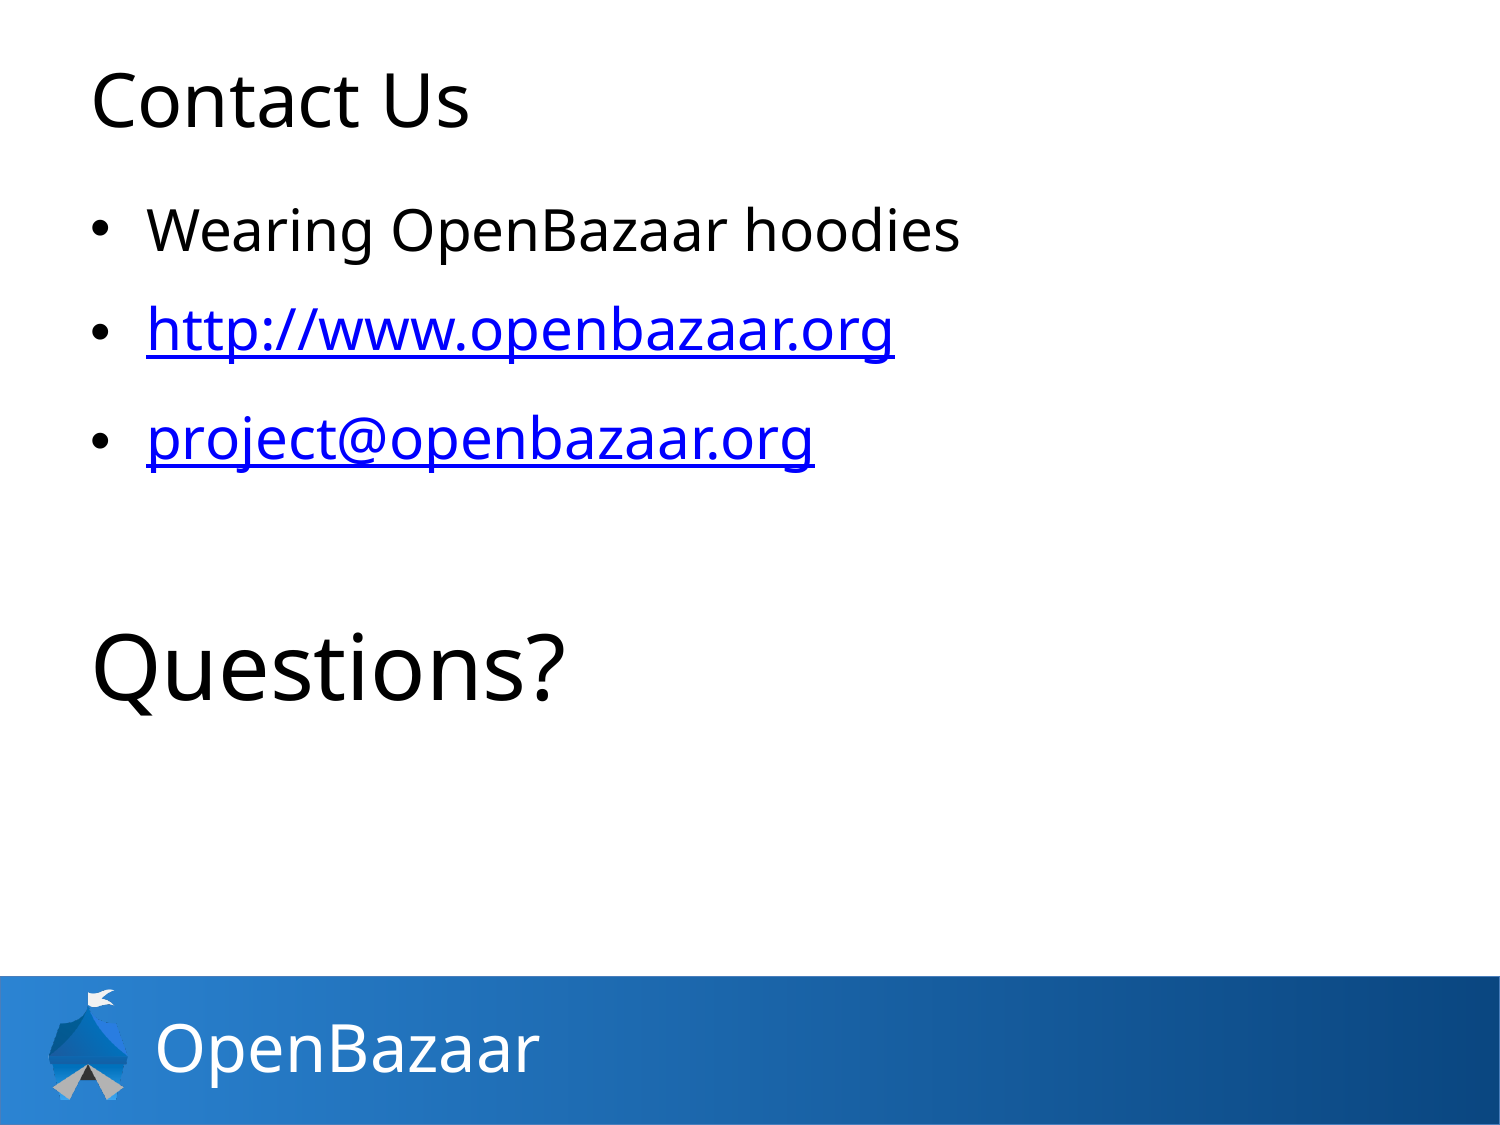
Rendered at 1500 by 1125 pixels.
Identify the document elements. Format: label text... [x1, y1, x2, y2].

title Contact Us [75, 45, 1425, 155]
picture [40, 985, 136, 1105]
list Wearing OpenBazaar hoodies http://www.openbazaar.org project@openbazaar.org Questions? [75, 185, 1425, 949]
